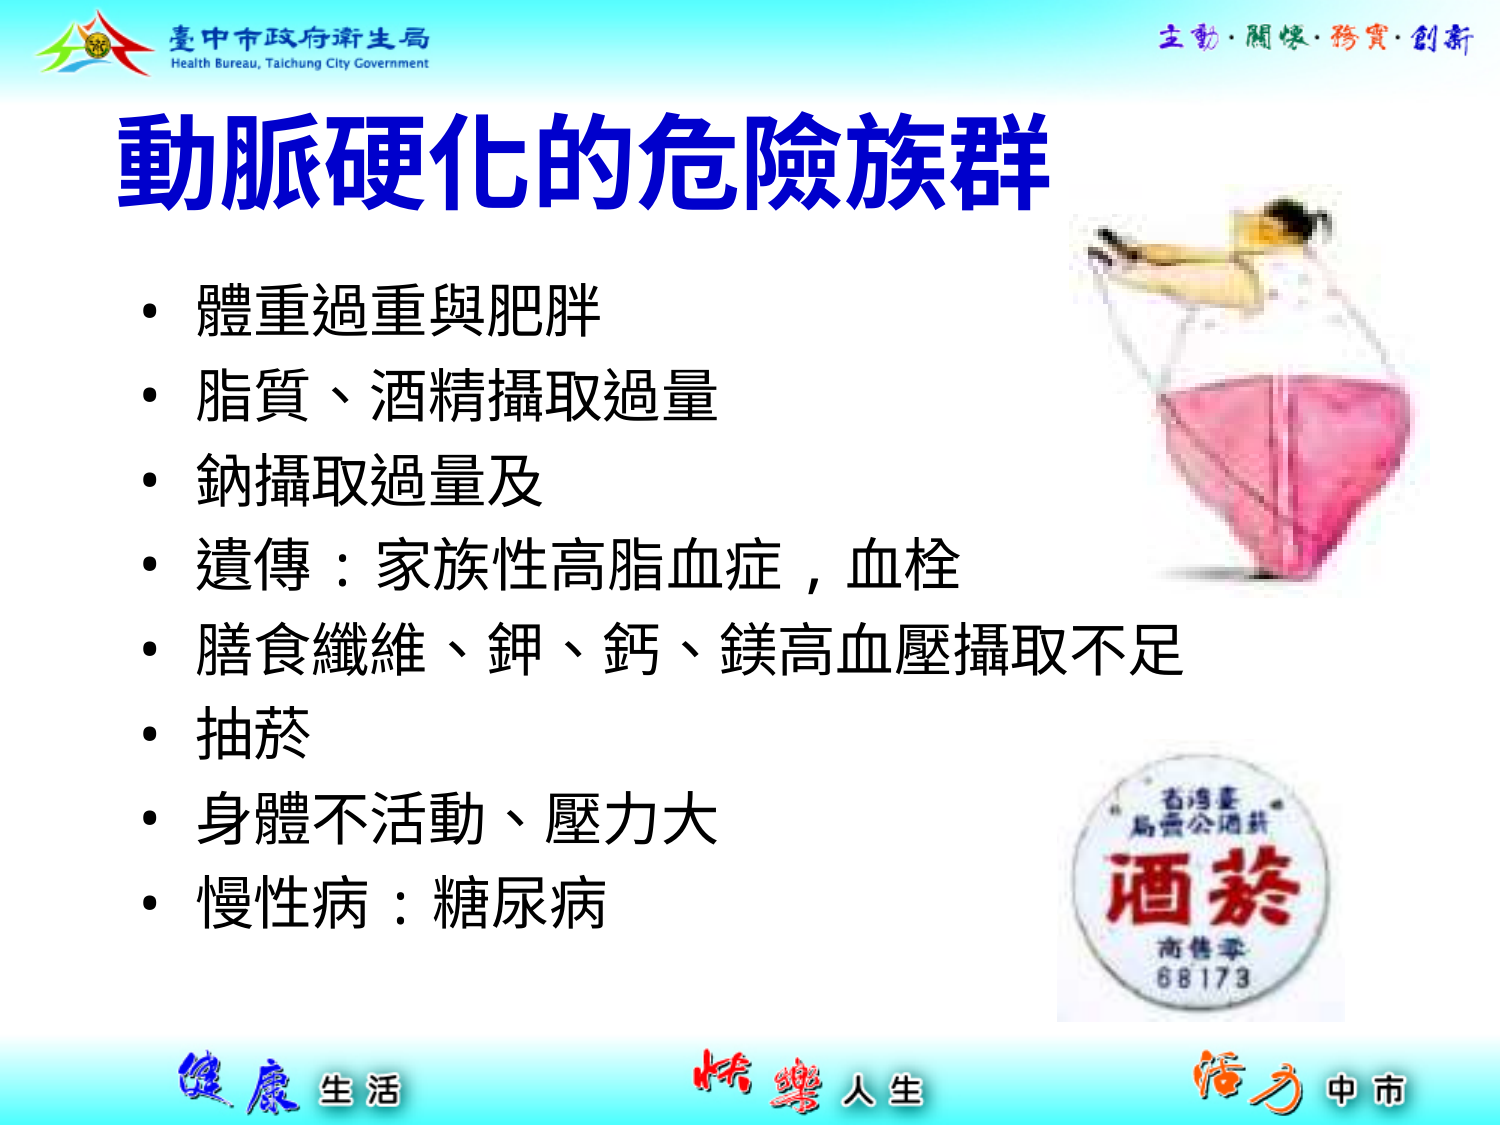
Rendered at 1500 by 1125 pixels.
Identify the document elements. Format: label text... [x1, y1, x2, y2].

text_box 體重過重與肥胖 脂質、酒精攝取過量 鈉攝取過量及 遺傳:家族性高脂血症,血栓 膳食纖維、鉀、鈣、鎂高血壓攝取不足 抽菸 身體不活動、壓力大 慢性病:糖尿病 [124, 267, 1454, 955]
picture [1057, 739, 1345, 1022]
picture [1069, 184, 1430, 598]
text_box 動脈硬化的危險族群 [100, 90, 1069, 230]
